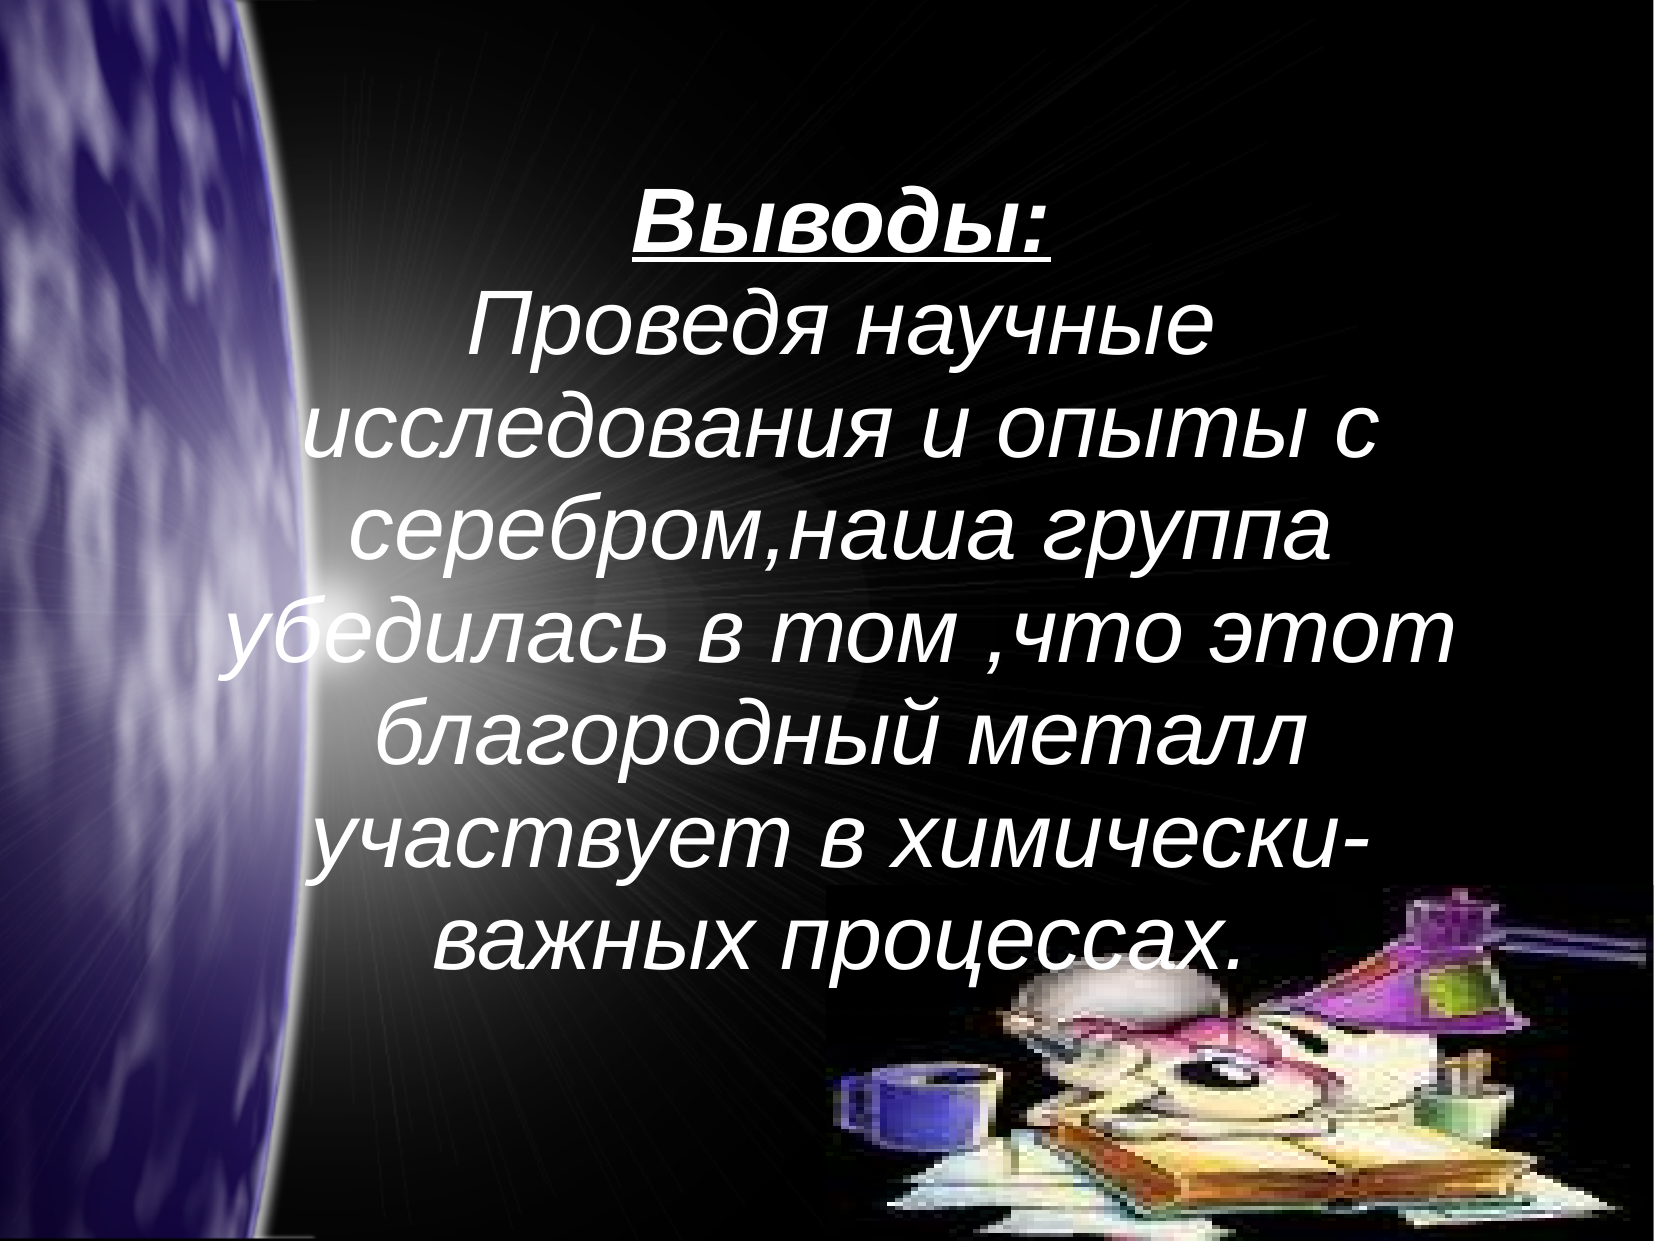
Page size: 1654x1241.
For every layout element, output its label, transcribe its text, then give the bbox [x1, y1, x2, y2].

picture [0, 0, 1654, 1241]
title Выводы: Проведя научные исследования и опыты с серебром,наша группа убедилась в том ,что этот благородный металл участвует в химически-важных процессах. [177, 154, 1506, 1004]
